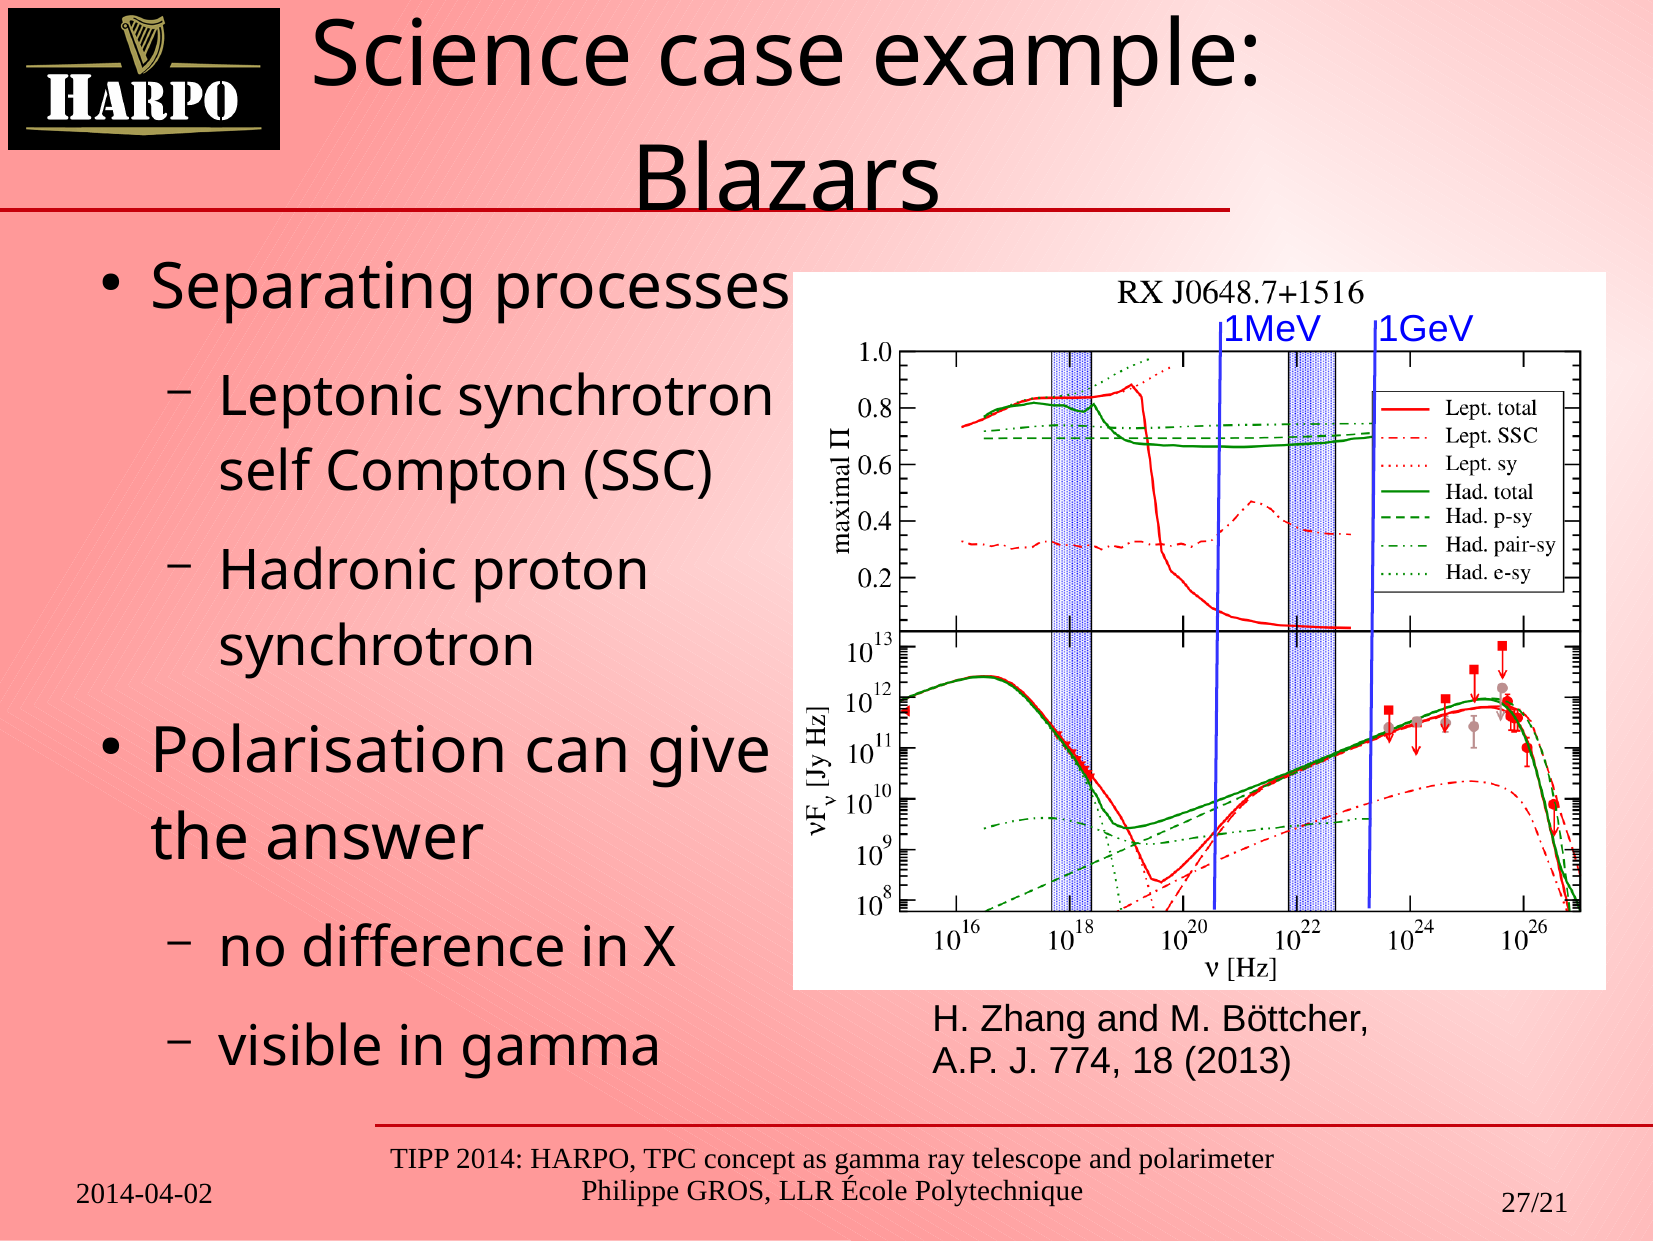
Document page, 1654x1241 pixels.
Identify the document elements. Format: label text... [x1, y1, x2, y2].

picture [8, 8, 280, 150]
text_box H. Zhang and M. Böttcher, A.P. J. 774, 18 (2013) [917, 989, 1397, 1089]
list Separating processes Leptonic synchrotron self Compton (SSC) Hadronic proton synchrotron Polarisation can give the answer no difference in X visible in gamma [82, 240, 794, 1102]
text_box 1MeV [1208, 300, 1348, 357]
picture [793, 272, 1606, 990]
text_box 1GeV [1363, 300, 1503, 357]
title Science case example: Blazars [285, 2, 1291, 223]
